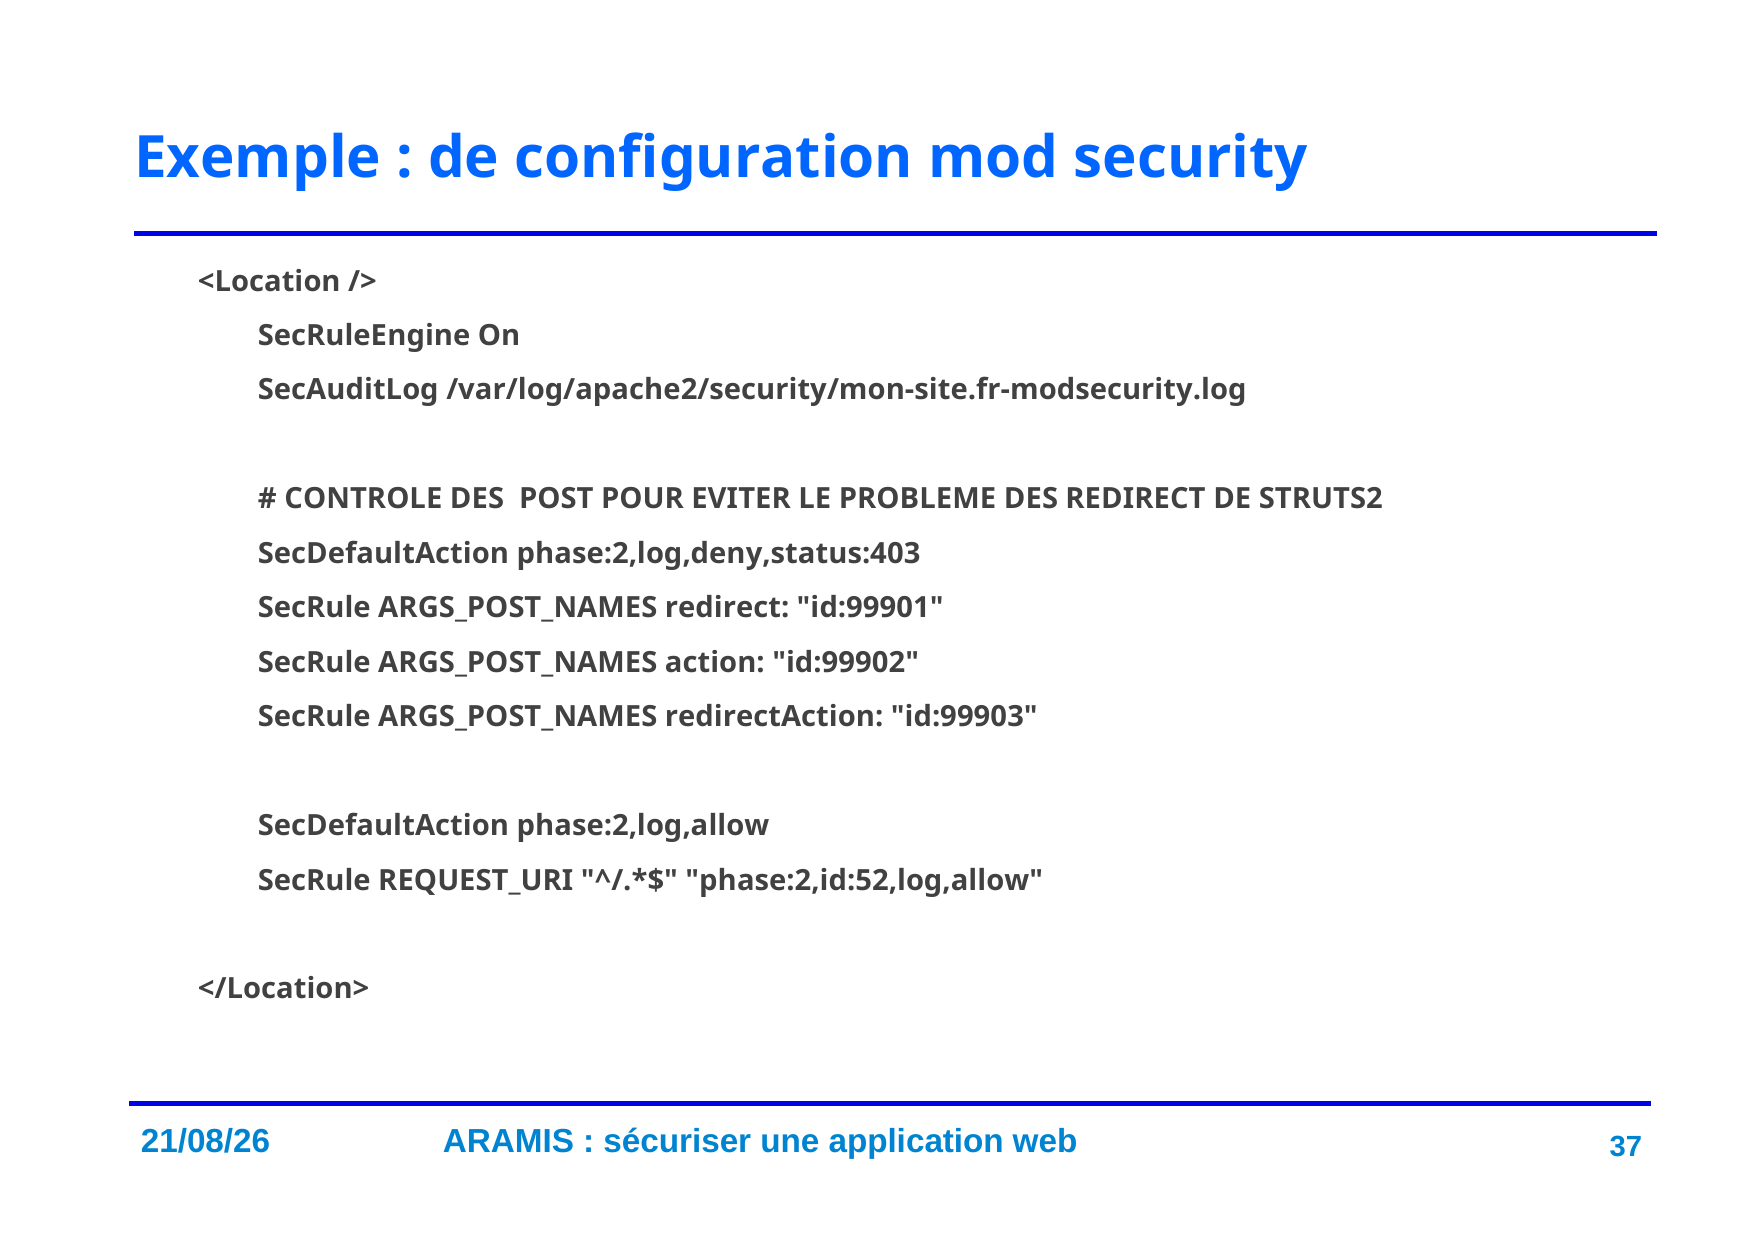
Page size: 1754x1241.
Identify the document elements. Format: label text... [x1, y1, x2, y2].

title Exemple : de configuration mod security [134, 96, 1456, 222]
list <Location /> SecRuleEngine On SecAuditLog /var/log/apache2/security/mon-site.fr-modsecurity.log # CONTROLE DES POST POUR EVITER LE PROBLEME DES REDIRECT DE STRUTS2 SecDefaultAction phase:2,log,deny,status:403 SecRule ARGS_POST_NAMES redirect: "id:99901" SecRule ARGS_POST_NAMES action: "id:99902" SecRule ARGS_POST_NAMES redirectAction: "id:99903" SecDefaultAction phase:2,log,allow SecRule REQUEST_URI "^/.*$" "phase:2,id:52,log,allow" </Location> [88, 262, 1612, 1063]
